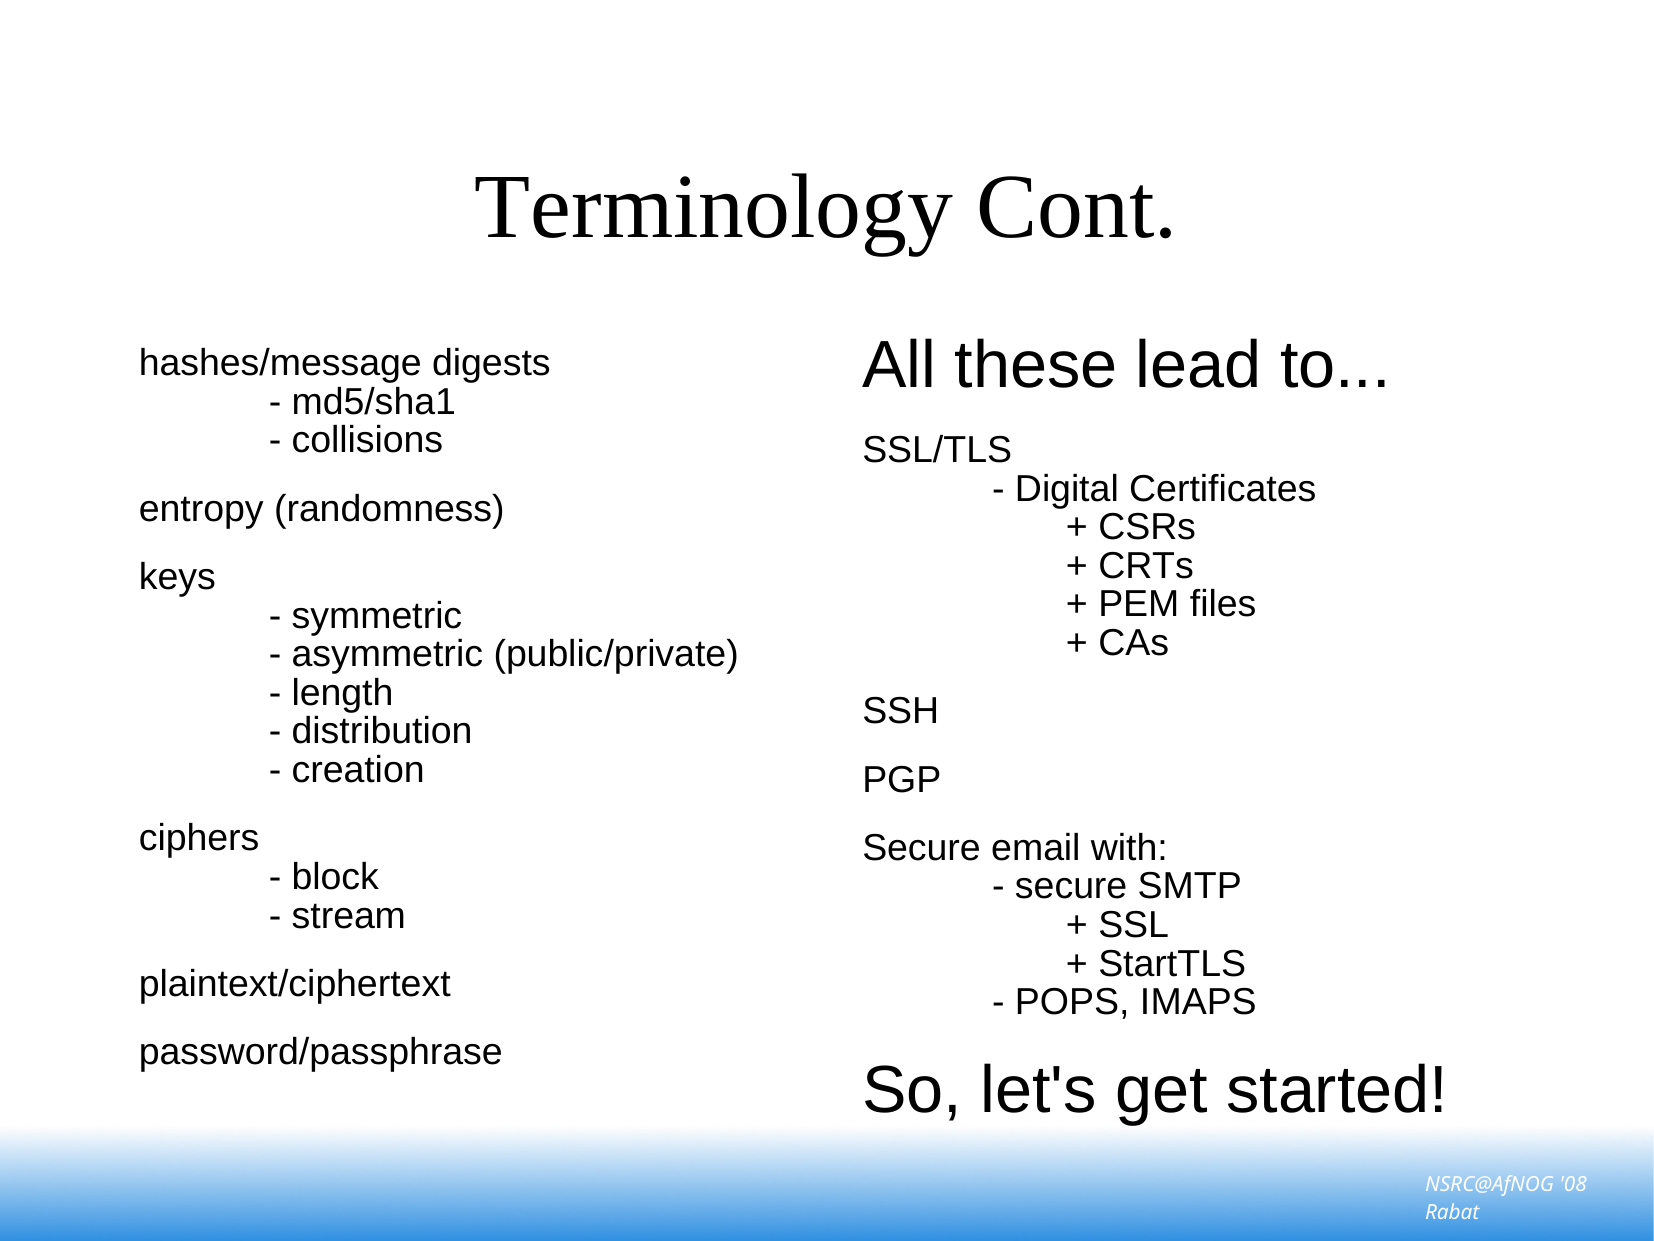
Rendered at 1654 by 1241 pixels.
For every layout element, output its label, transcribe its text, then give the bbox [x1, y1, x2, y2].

title Terminology Cont. [121, 102, 1534, 310]
list hashes/message digests - md5/sha1 - collisions entropy (randomness) keys - symmetric - asymmetric (public/private) - length - distribution - creation ciphers - block - stream plaintext/ciphertext password/passphrase [121, 344, 811, 1127]
list All these lead to... SSL/TLS - Digital Certificates + CSRs + CRTs + PEM files + CAs SSH PGP Secure email with: - secure SMTP + SSL + StartTLS - POPS, IMAPS So, let's get started! [844, 327, 1534, 1127]
picture [0, 1124, 1654, 1241]
